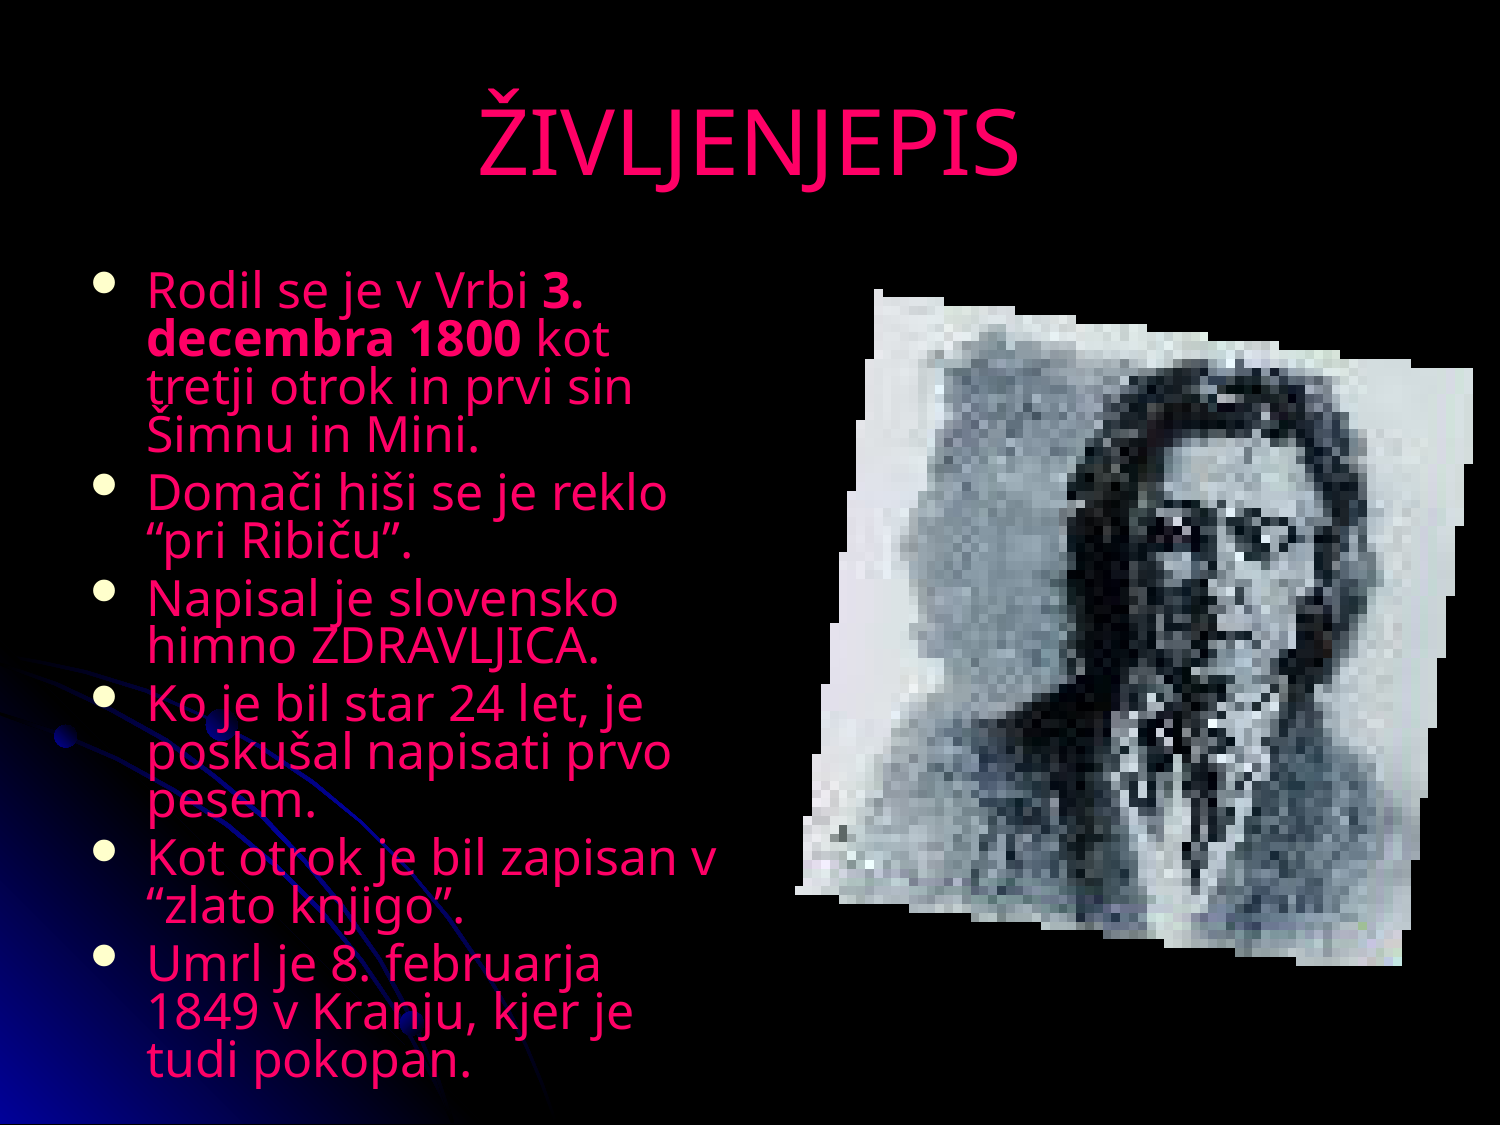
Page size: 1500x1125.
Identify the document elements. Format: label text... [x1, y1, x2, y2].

title ŽIVLJENJEPIS [75, 45, 1425, 233]
picture [795, 289, 1473, 966]
list Rodil se je v Vrbi 3. decembra 1800 kot tretji otrok in prvi sin Šimnu in Mini. Domači hiši se je reklo “pri Ribiču”. Napisal je slovensko himno ZDRAVLJICA. Ko je bil star 24 let, je poskušal napisati prvo pesem. Kot otrok je bil zapisan v “zlato knjigo”. Umrl je 8. februarja 1849 v Kranju, kjer je tudi pokopan. [75, 262, 738, 1006]
